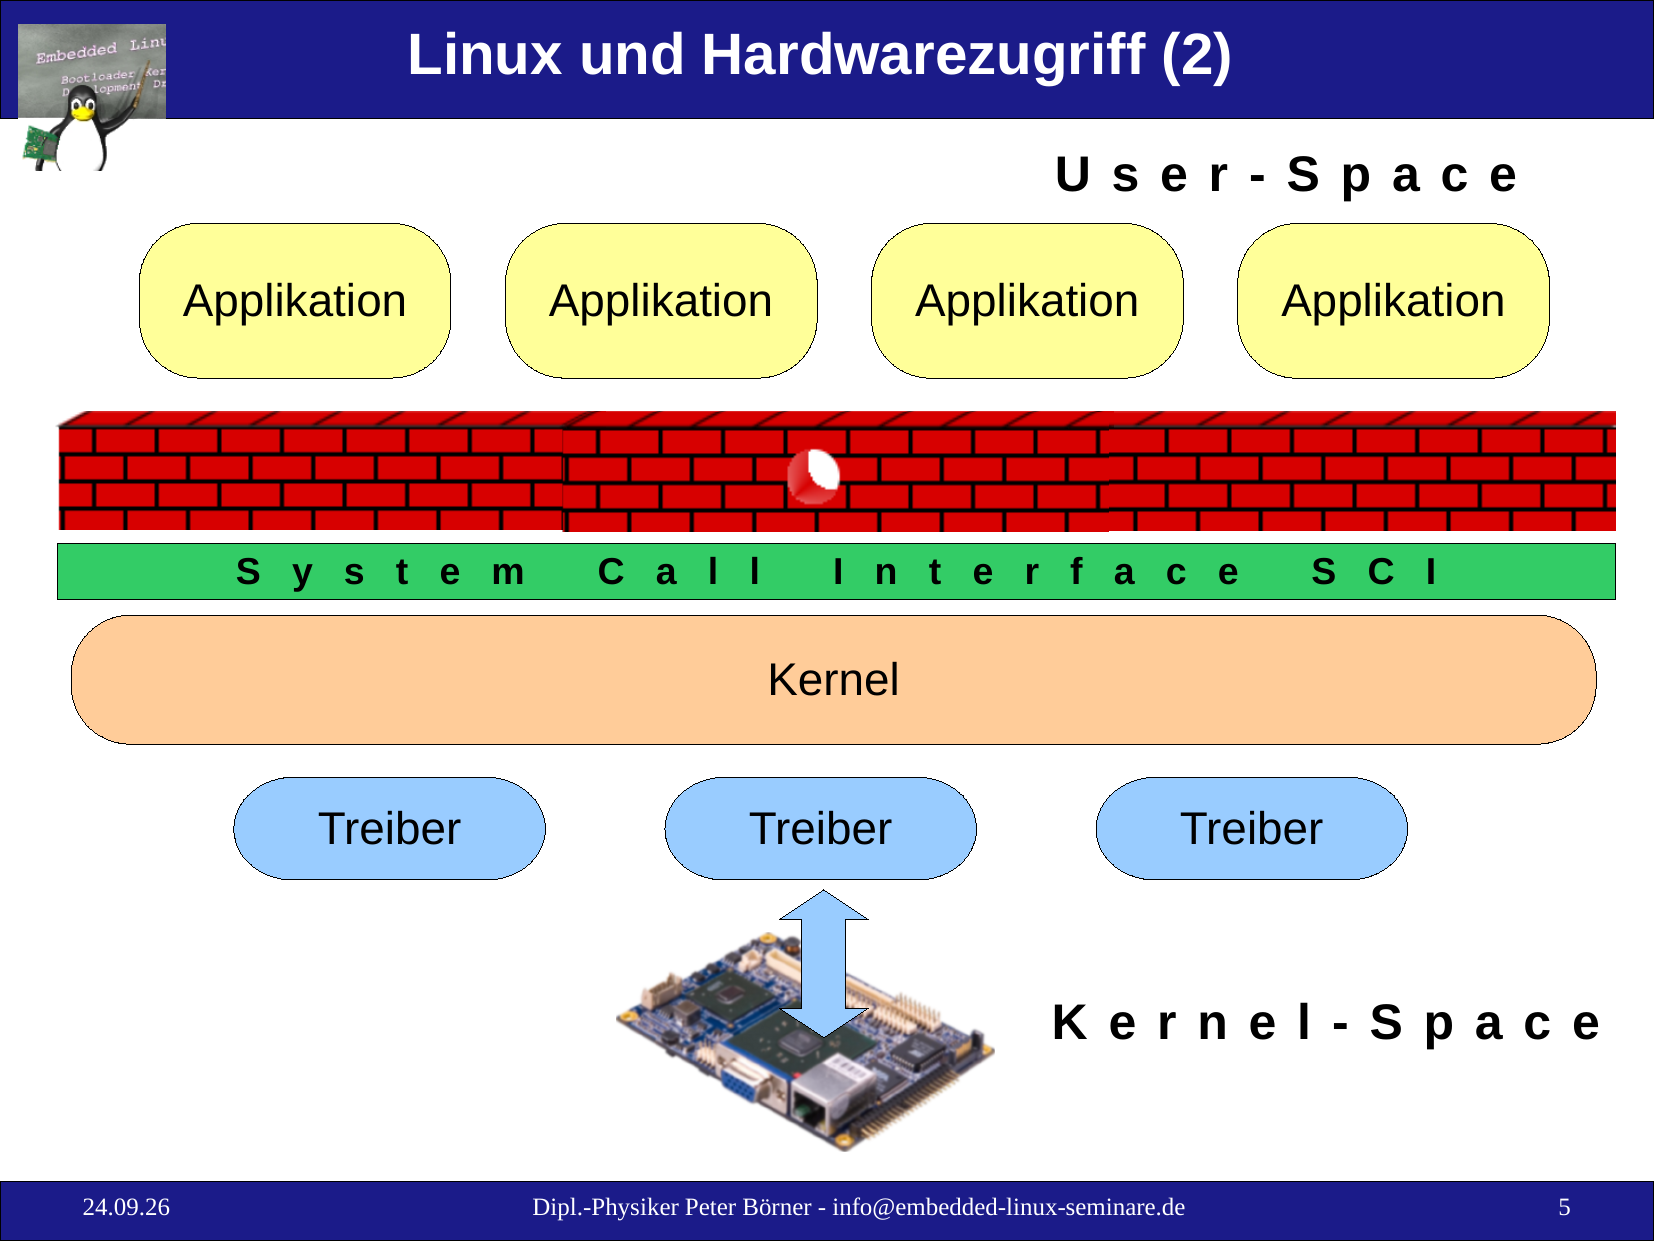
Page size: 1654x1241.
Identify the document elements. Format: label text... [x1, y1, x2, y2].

picture [18, 24, 166, 171]
picture [616, 932, 995, 1152]
text_box Treiber [233, 777, 546, 880]
text_box Applikation [139, 223, 451, 379]
text_box Applikation [1237, 223, 1550, 379]
text_box Treiber [664, 777, 977, 880]
text_box Applikation [505, 223, 818, 379]
text_box User-Space [1040, 138, 1533, 210]
text_box [779, 889, 869, 1038]
text_box Kernel [71, 615, 1597, 745]
text_box Applikation [871, 223, 1184, 379]
picture [55, 411, 1616, 532]
text_box System Call Interface SCI [57, 543, 1616, 600]
text_box Kernel-Space [1036, 987, 1615, 1058]
title Linux und Hardwarezugriff (2) [76, 19, 1565, 89]
text_box Treiber [1096, 777, 1408, 880]
